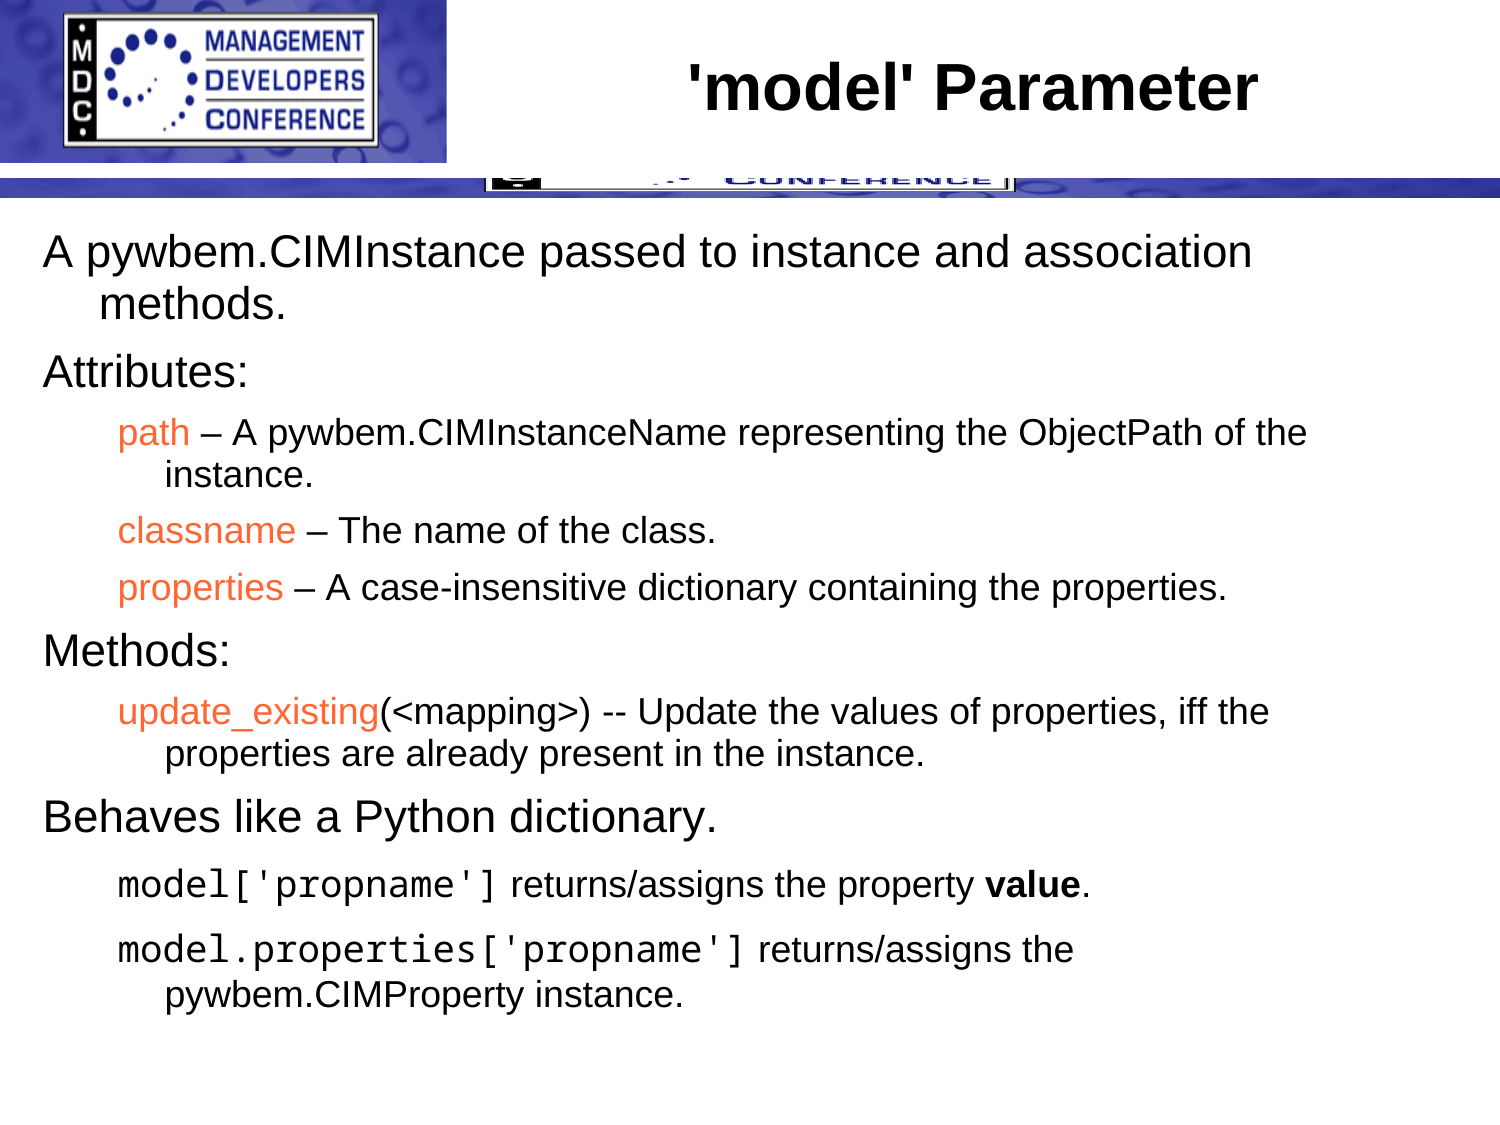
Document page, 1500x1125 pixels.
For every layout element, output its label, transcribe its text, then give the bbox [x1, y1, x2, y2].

list A pywbem.CIMInstance passed to instance and association methods. Attributes: path – A pywbem.CIMInstanceName representing the ObjectPath of the instance. classname – The name of the class. properties – A case-insensitive dictionary containing the properties. Methods: update_existing(<mapping>) -- Update the values of properties, iff the properties are already present in the instance. Behaves like a Python dictionary. model['propname'] returns/assigns the property value. model.properties['propname'] returns/assigns the pywbem.CIMProperty instance. [42, 226, 1433, 1082]
picture [0, 178, 1500, 198]
picture [0, 0, 447, 163]
title 'model' Parameter [447, 0, 1500, 176]
